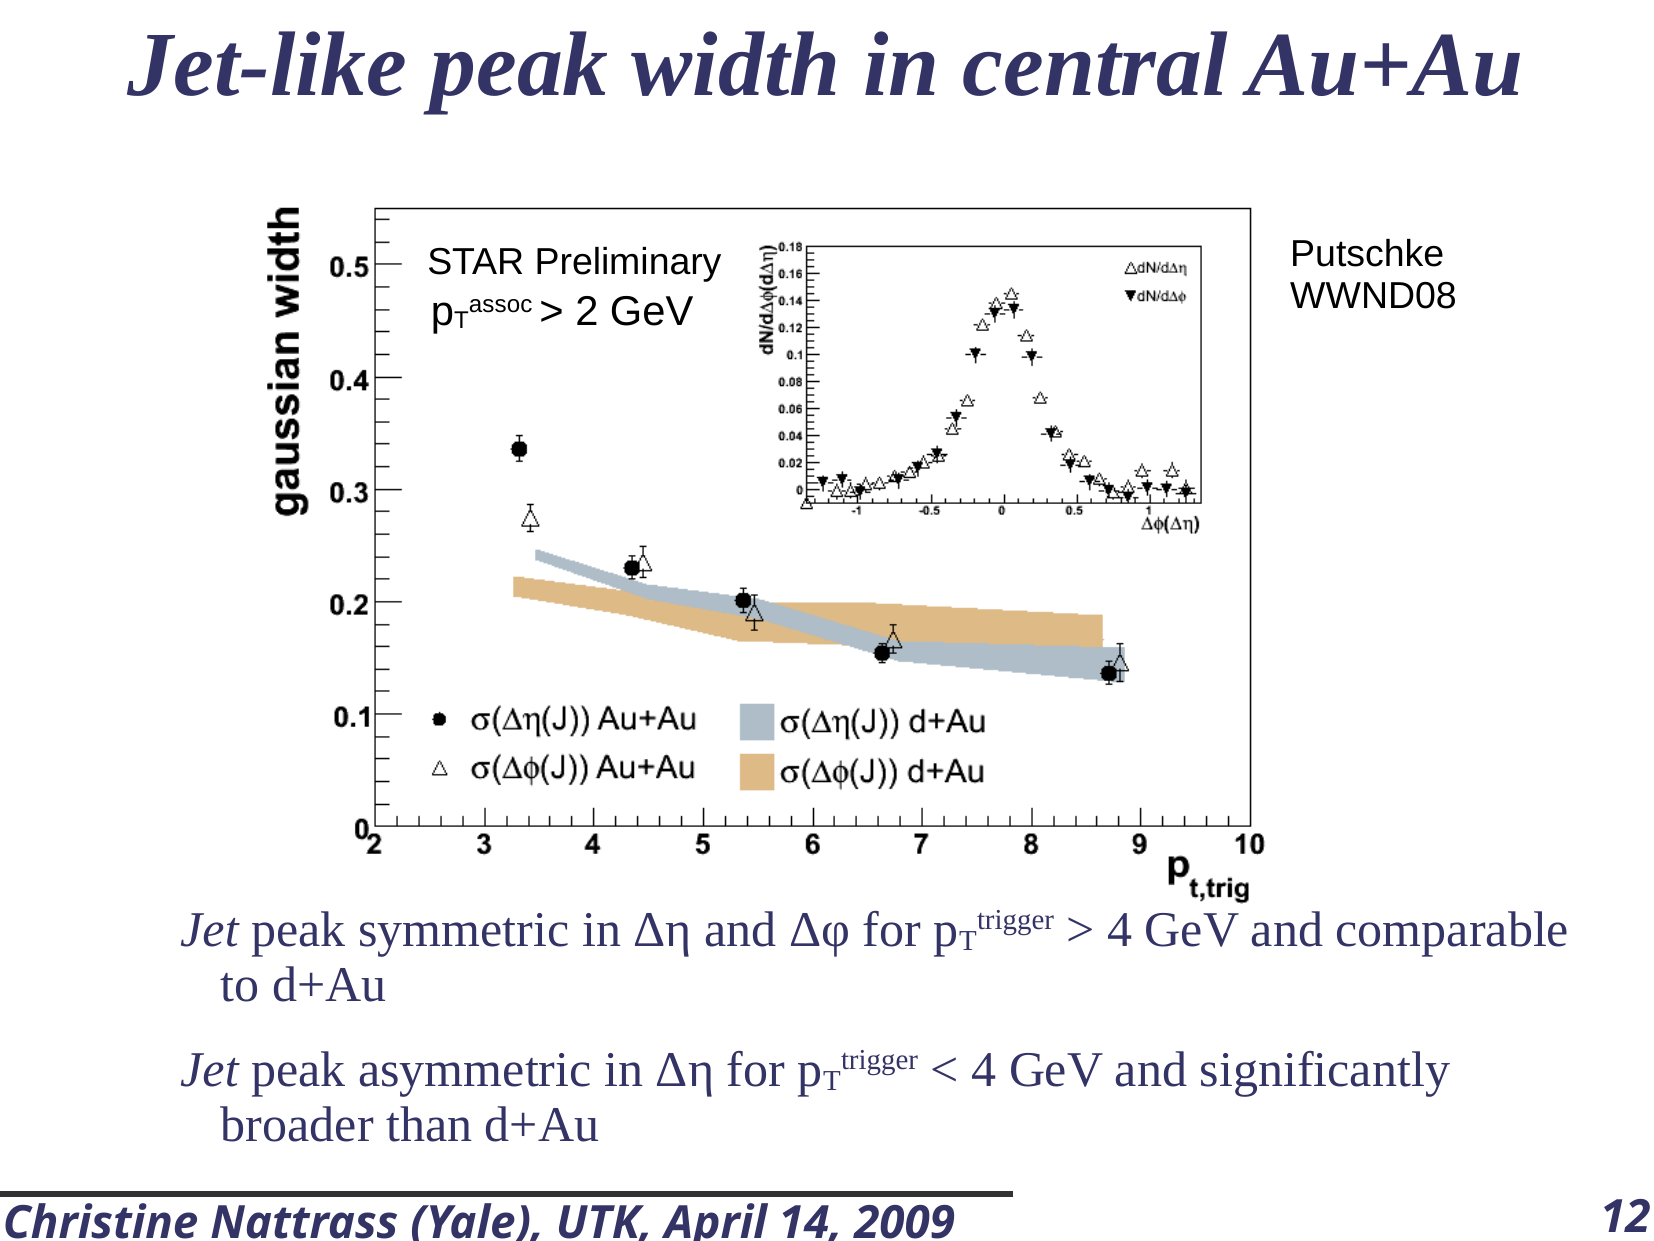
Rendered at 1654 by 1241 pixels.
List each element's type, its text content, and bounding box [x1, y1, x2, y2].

picture [266, 131, 1360, 904]
text_box Putschke WWND08 [1275, 224, 1613, 324]
text_box STAR Preliminary [412, 232, 751, 290]
list Jet peak symmetric in Δη and Δφ for pTtrigger > 4 GeV and comparable to d+Au Jet peak asymmetric in Δη for pTtrigger < 4 GeV and significantly broader than d+Au [150, 901, 1571, 1190]
title Jet-like peak width in central Au+Au [82, 0, 1571, 168]
text_box pTassoc > 2 GeV [424, 290, 701, 342]
